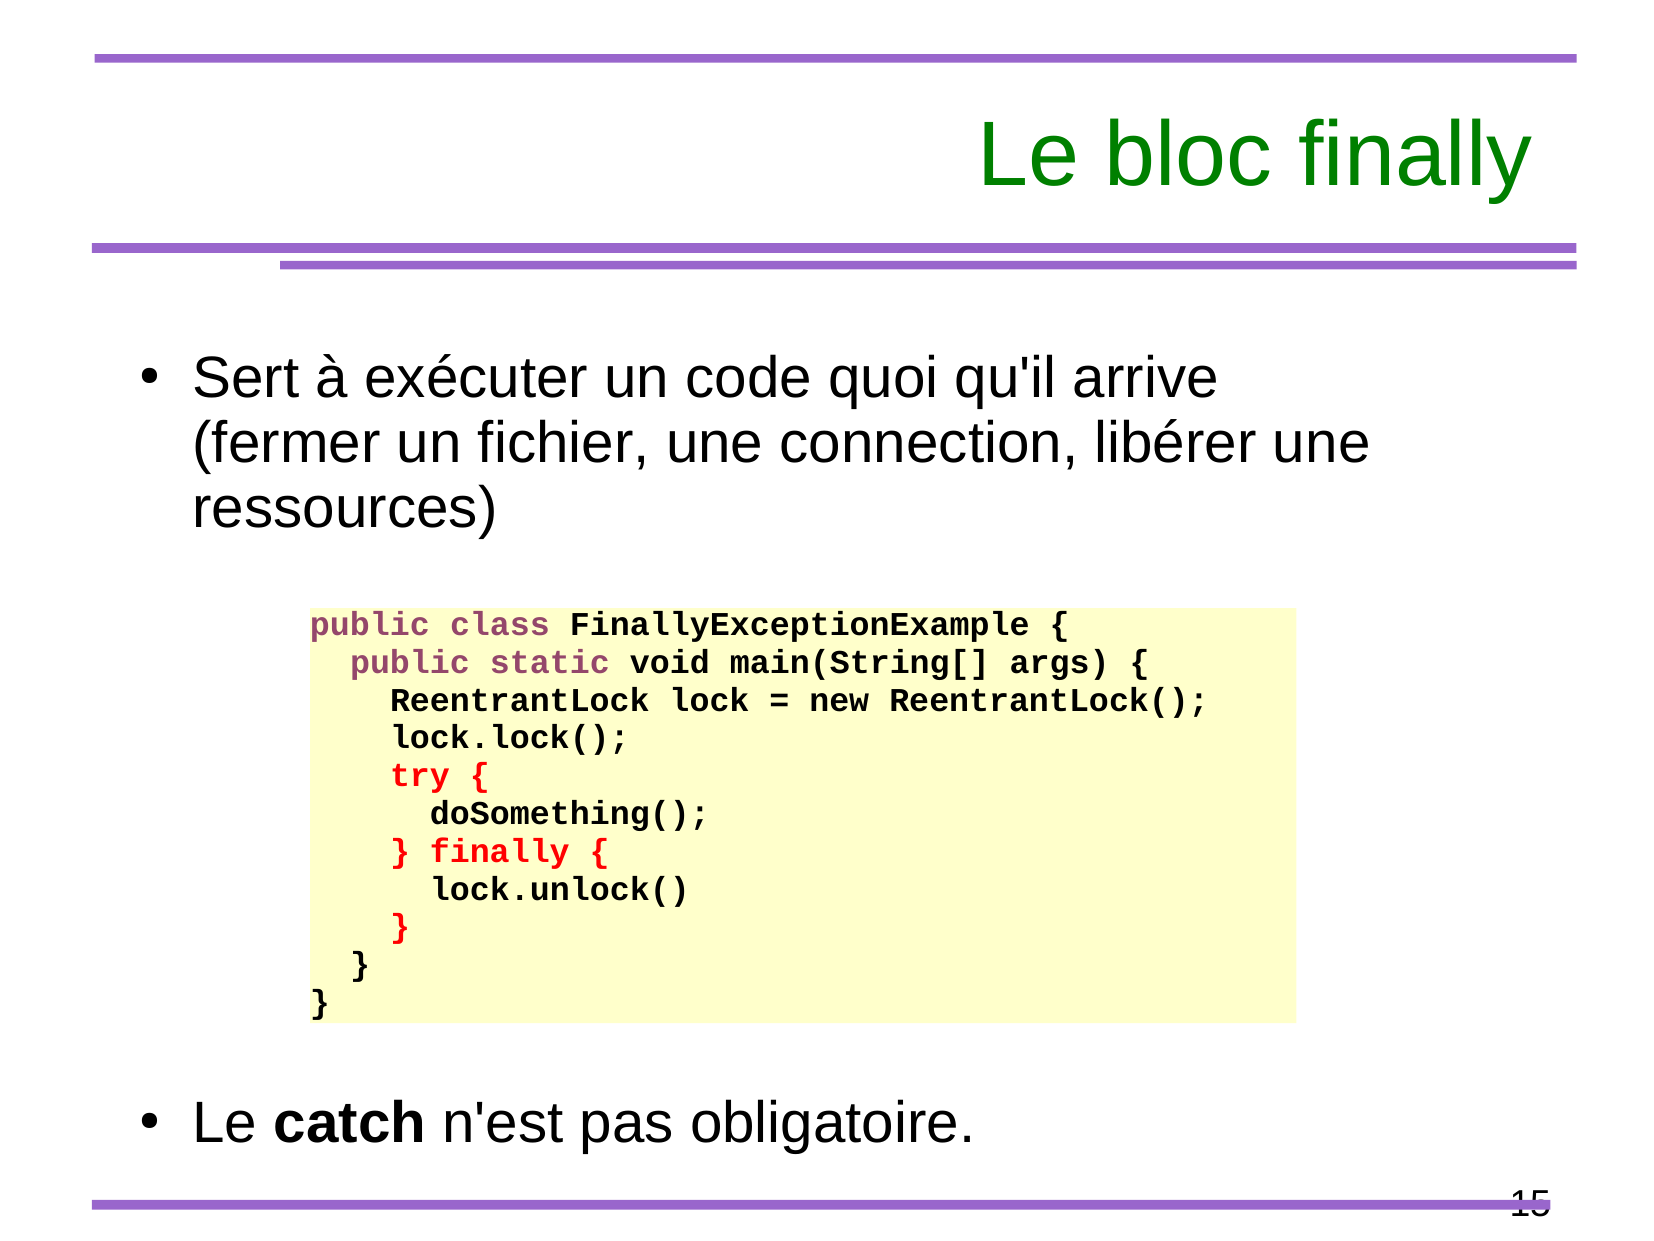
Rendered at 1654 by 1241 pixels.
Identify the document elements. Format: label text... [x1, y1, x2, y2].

text_box public class FinallyExceptionExample { public static void main(String[] args) { ReentrantLock lock = new ReentrantLock(); lock.lock(); try { doSomething(); } finally { lock.unlock() } } } [310, 608, 1297, 1024]
list Sert à exécuter un code quoi qu'il arrive (fermer un fichier, une connection, libérer une ressources) Le catch n'est pas obligatoire. [121, 344, 1534, 1155]
title Le bloc finally [121, 49, 1534, 257]
